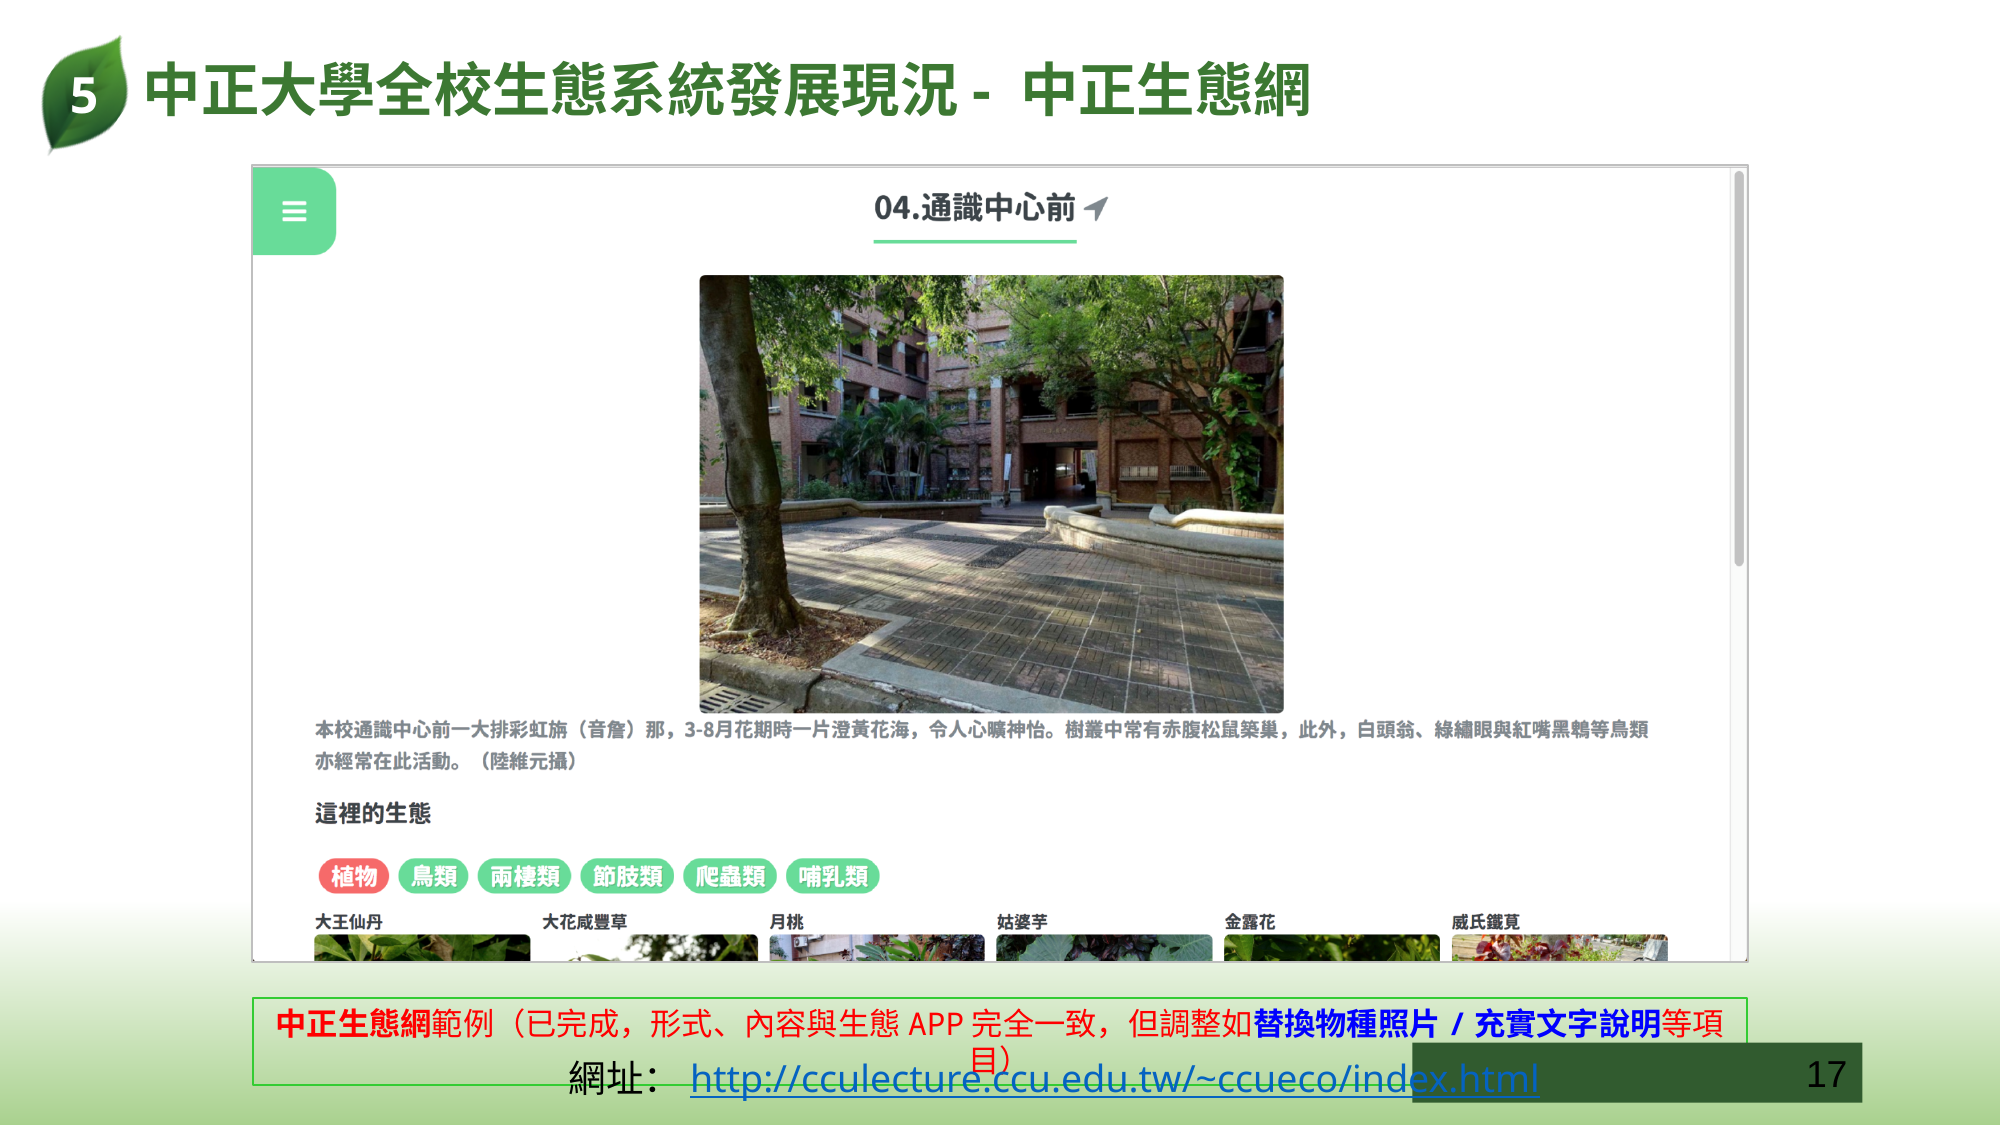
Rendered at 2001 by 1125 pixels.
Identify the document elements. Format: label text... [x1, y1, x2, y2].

text_box 網址：http://cculecture.ccu.edu.tw/~ccueco/index.html [553, 1047, 1919, 1114]
picture [10, 66, 110, 177]
text_box 中正生態網範例（已完成，形式、內容與生態APP完全一致，但調整如替換物種照片/充實文字說明等項目） [252, 997, 1747, 1085]
picture [252, 166, 1747, 962]
text_box 中正大學全校生態系統發展現況- 中正生態網 [128, 45, 1327, 131]
picture [62, 14, 135, 125]
text_box 5 [55, 55, 114, 131]
slide_number <number> [1412, 1042, 1863, 1047]
